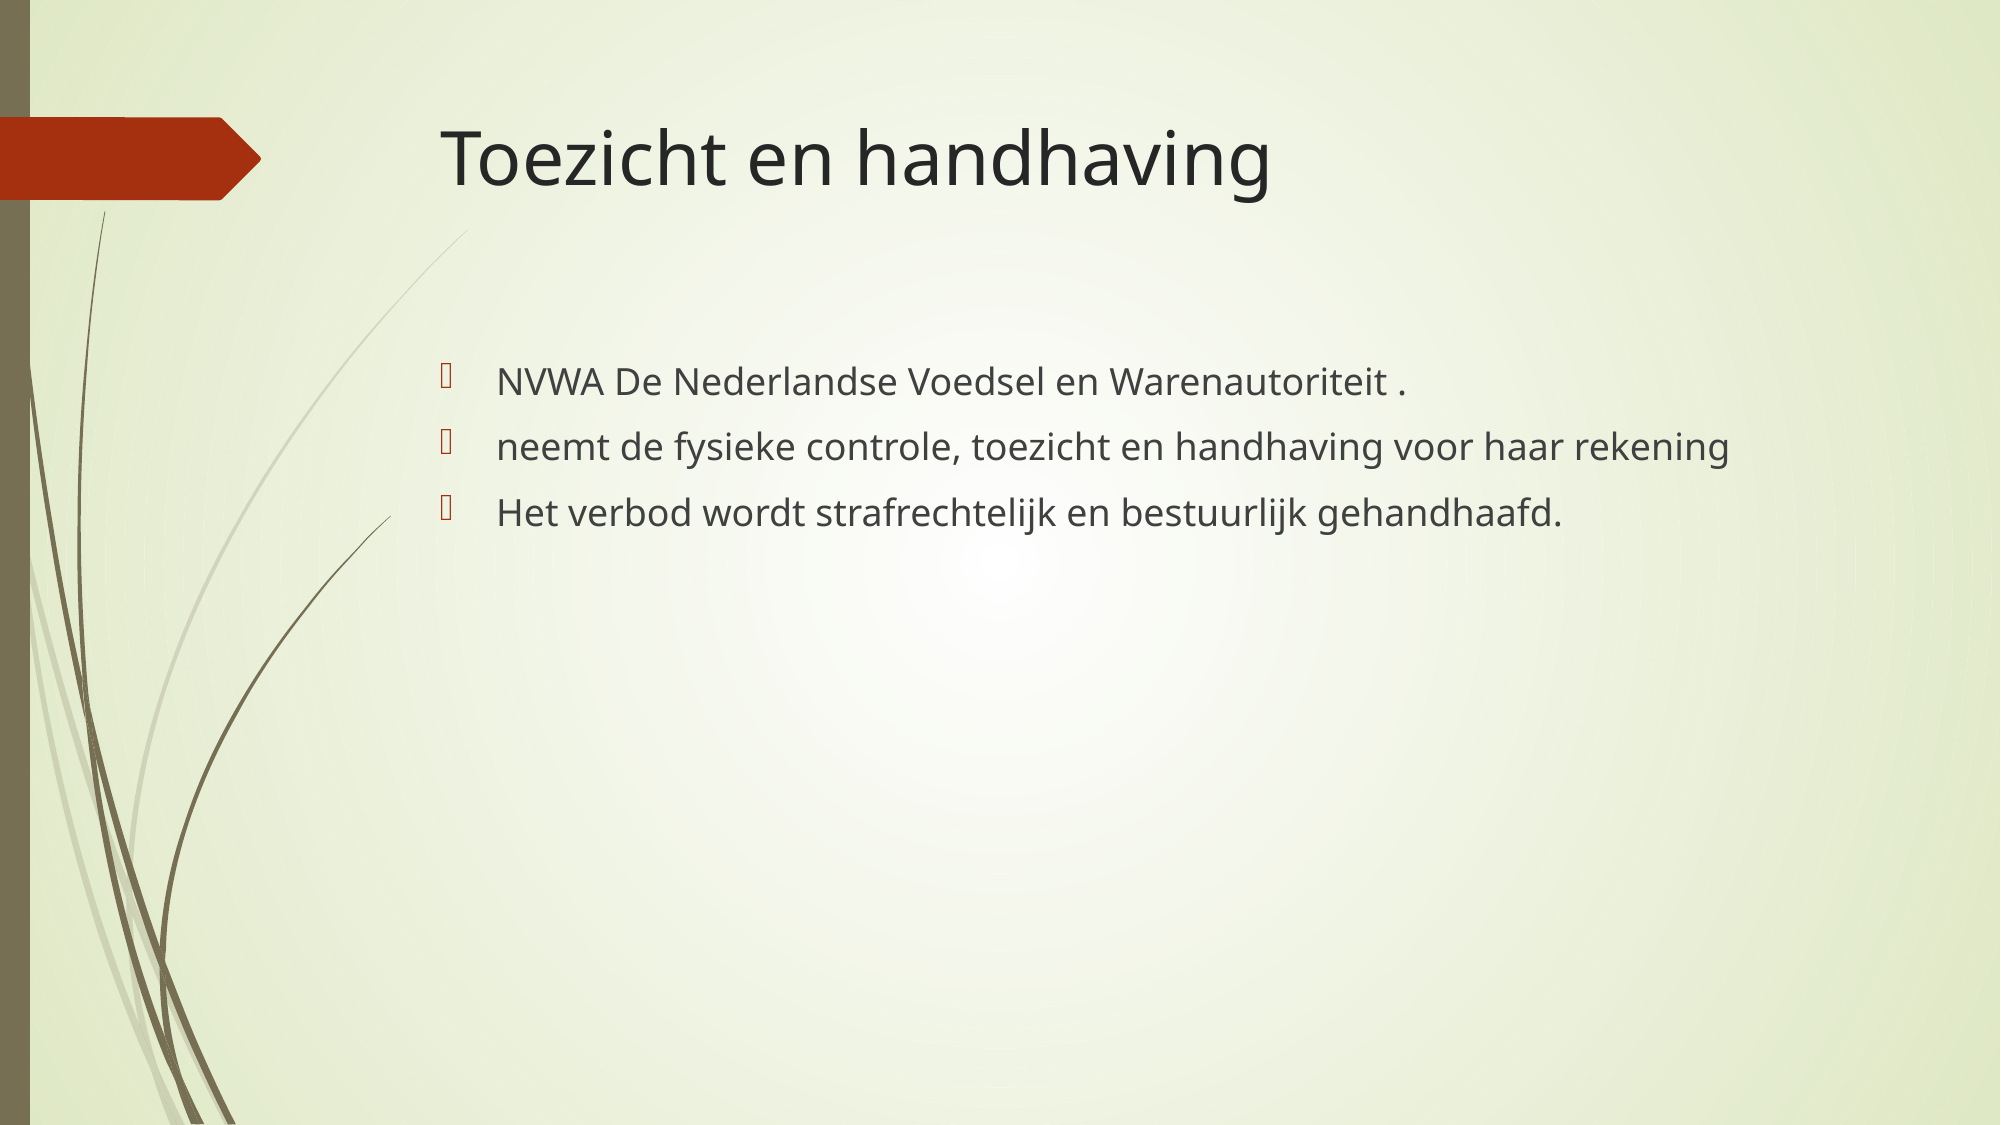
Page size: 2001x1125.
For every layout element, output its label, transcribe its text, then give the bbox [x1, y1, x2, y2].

title Toezicht en handhaving [425, 102, 1888, 313]
list NVWA De Nederlandse Voedsel en Warenautoriteit . neemt de fysieke controle, toezicht en handhaving voor haar rekening Het verbod wordt strafrechtelijk en bestuurlijk gehandhaafd. [424, 350, 1888, 970]
